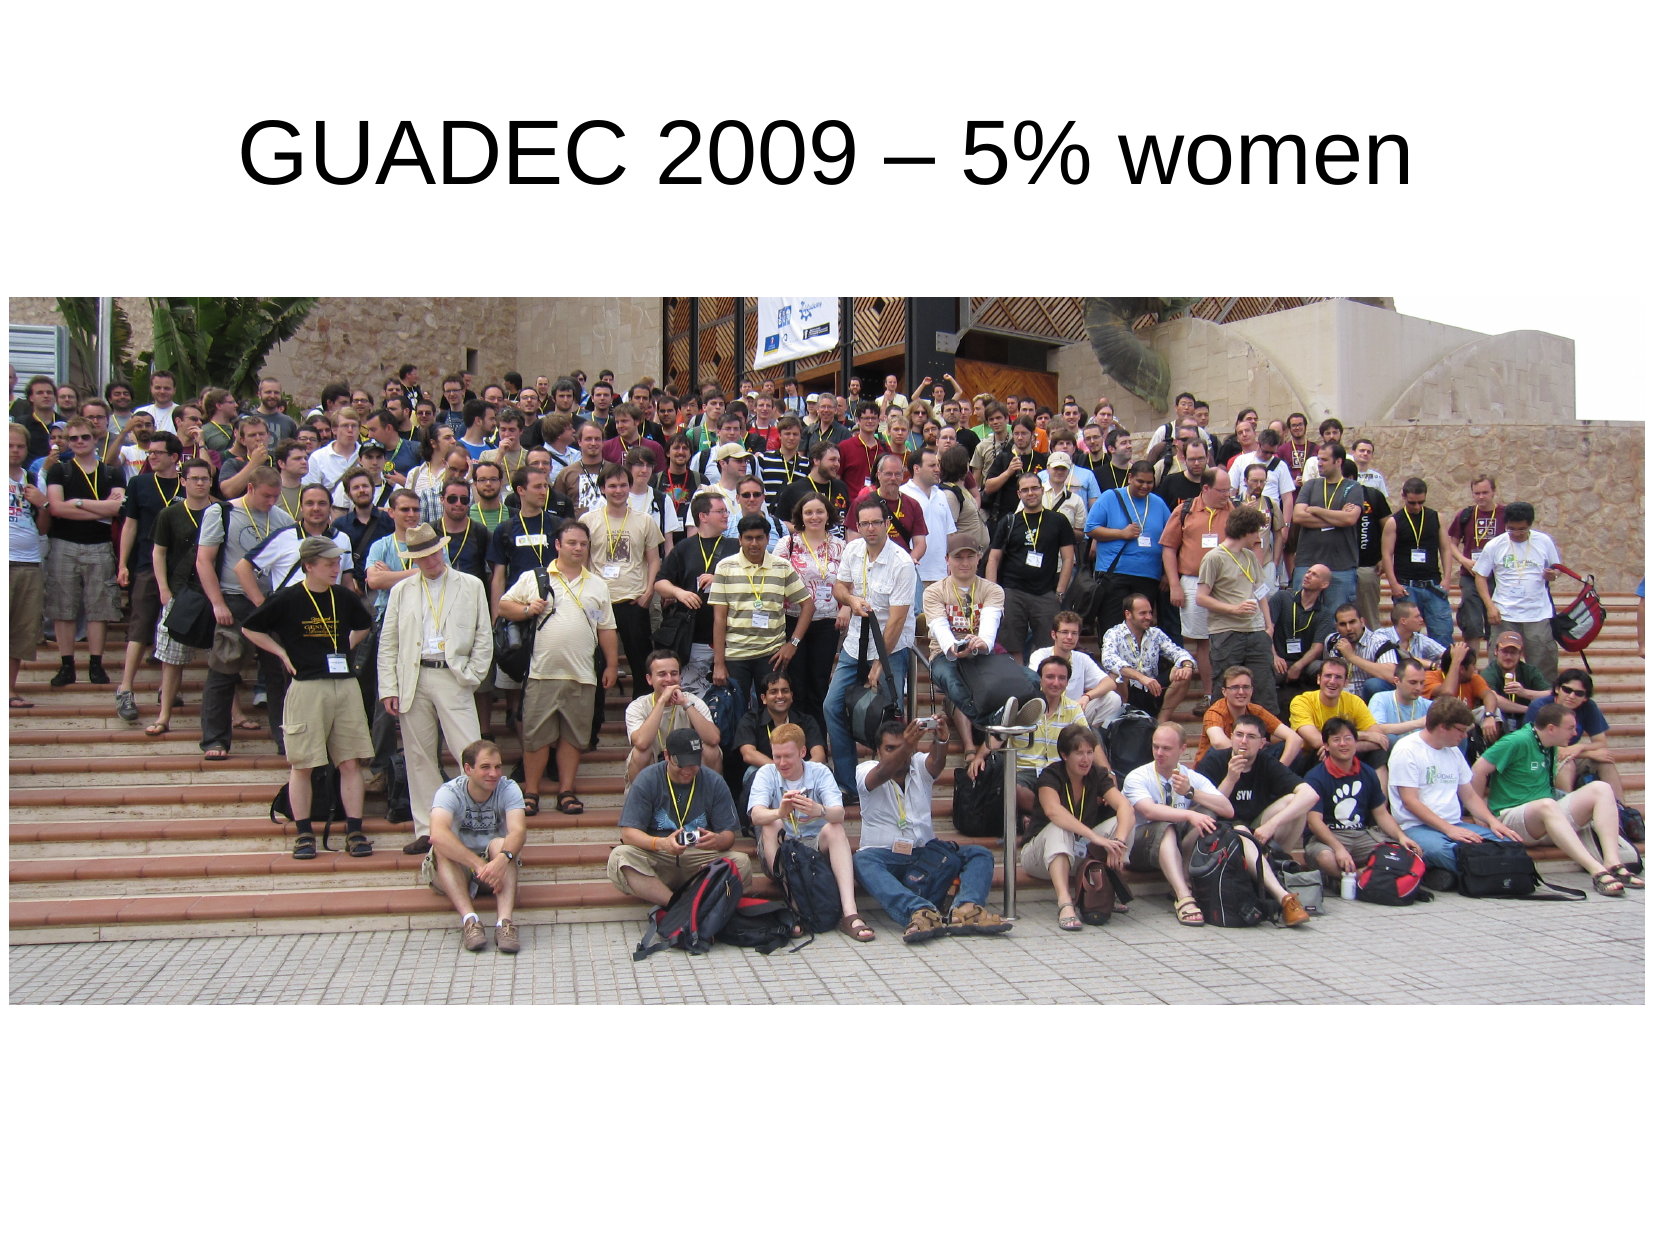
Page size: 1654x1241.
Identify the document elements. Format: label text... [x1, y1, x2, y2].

picture [9, 297, 1645, 1006]
title GUADEC 2009 – 5% women [82, 49, 1571, 257]
